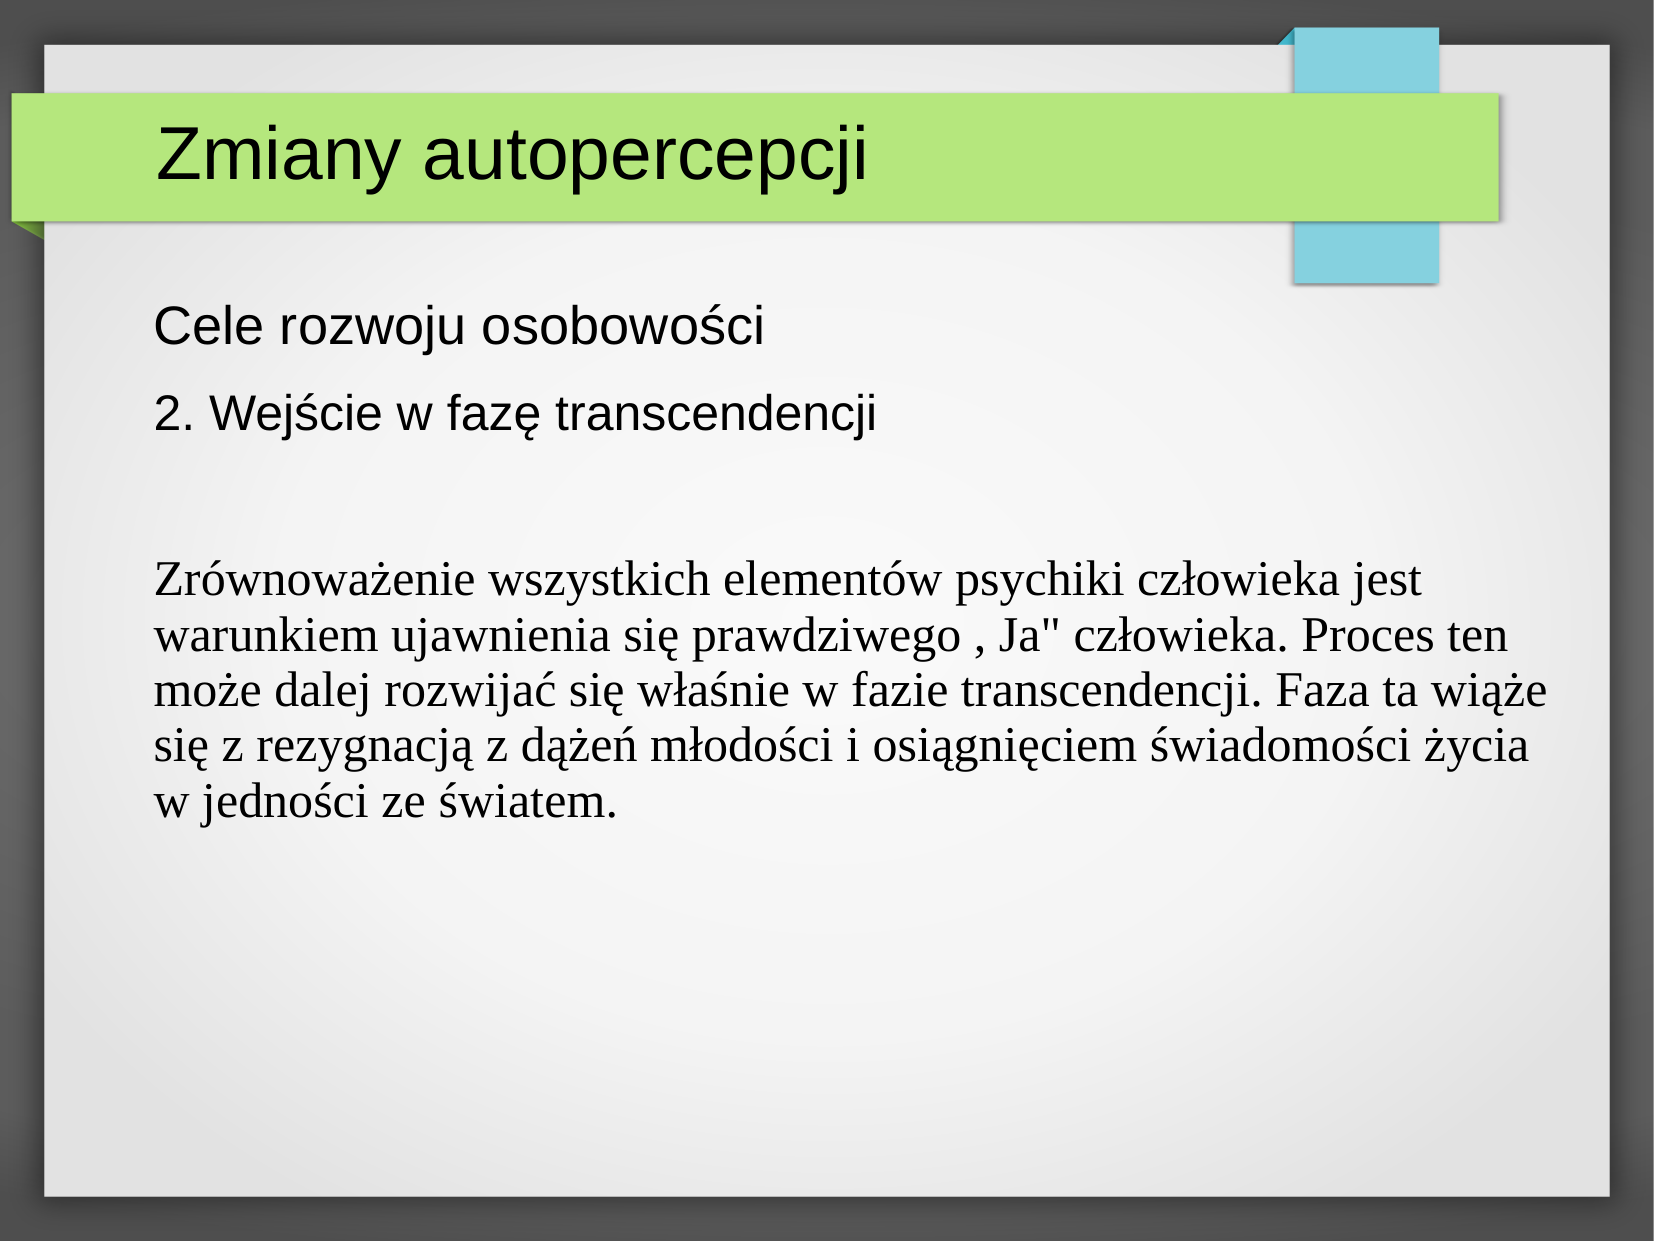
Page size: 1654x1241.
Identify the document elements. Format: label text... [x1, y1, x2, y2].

picture [0, 0, 1654, 1241]
list Cele rozwoju osobowości 2. Wejście w fazę transcendencji Zrównoważenie wszystkich elementów psychiki człowieka jest warunkiem ujawnienia się prawdziwego , Ja" człowieka. Proces ten może dalej rozwijać się właśnie w fazie transcendencji. Faza ta wiąże się z rezygnacją z dążeń młodości i osiągnięciem świadomości życia w jedności ze światem. [82, 295, 1571, 1015]
title Zmiany autopercepcji [82, 94, 1264, 213]
